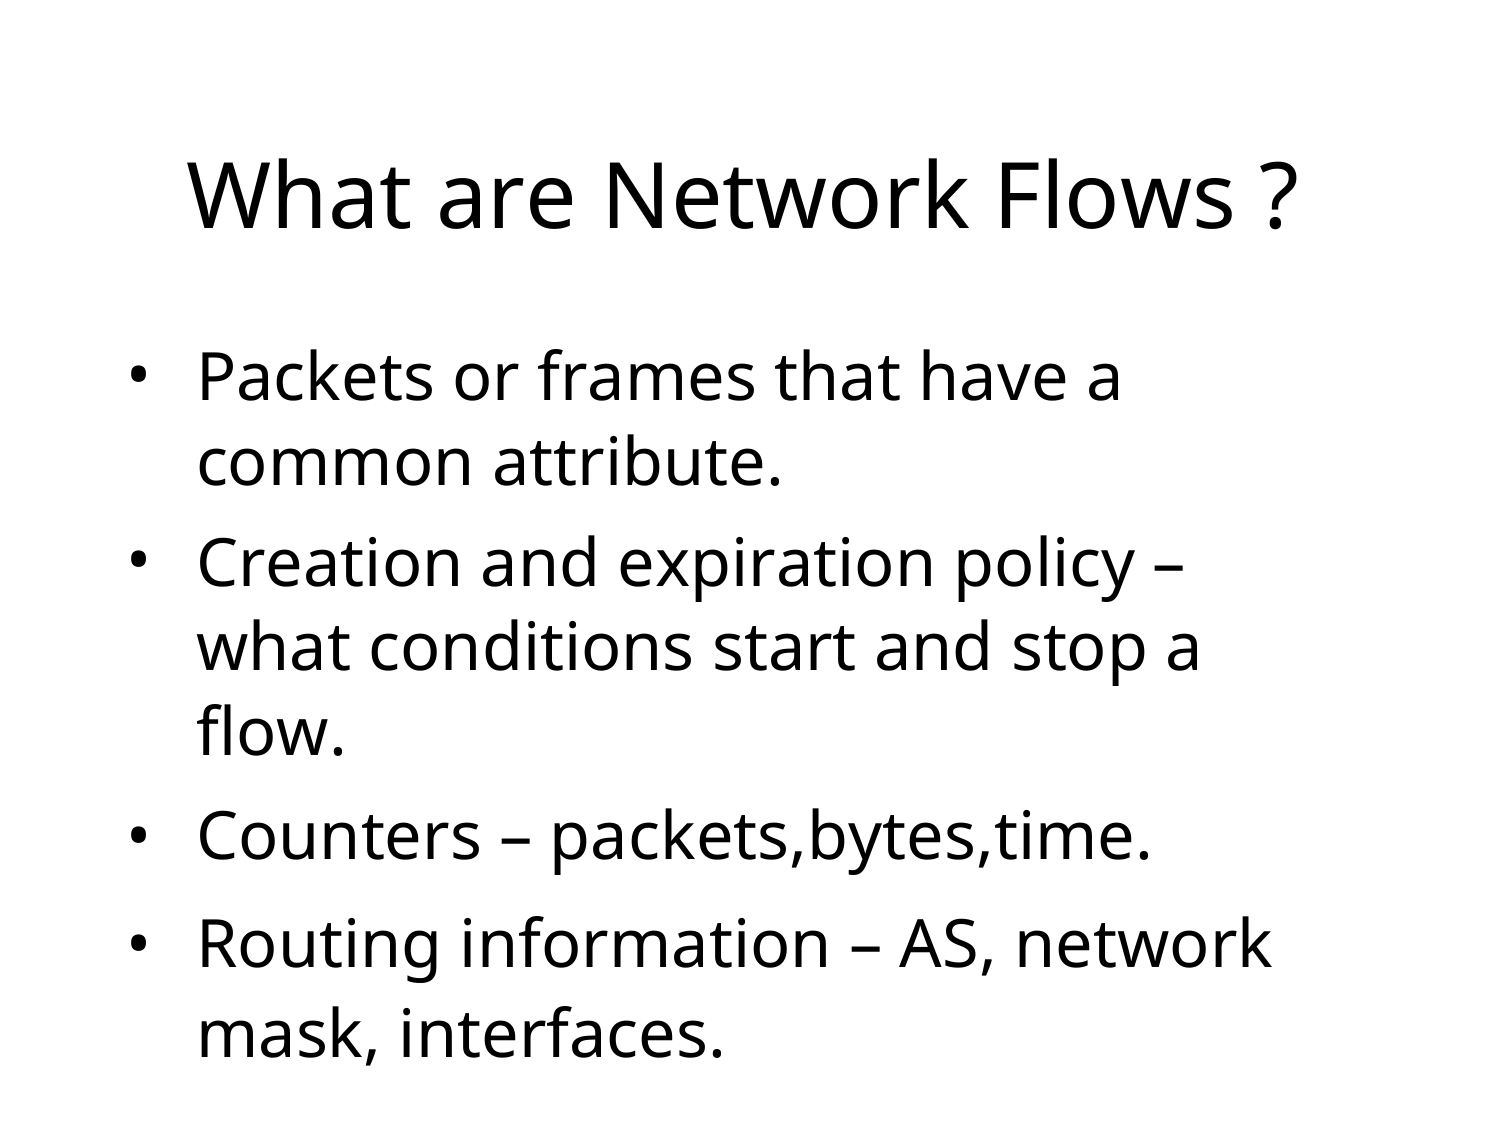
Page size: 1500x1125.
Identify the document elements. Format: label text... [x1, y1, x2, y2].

list Packets or frames that have a common attribute. Creation and expiration policy – what conditions start and stop a flow. Counters – packets,bytes,time. Routing information – AS, network mask, interfaces. [112, 324, 1388, 1125]
title What are Network Flows ? [112, 62, 1388, 324]
